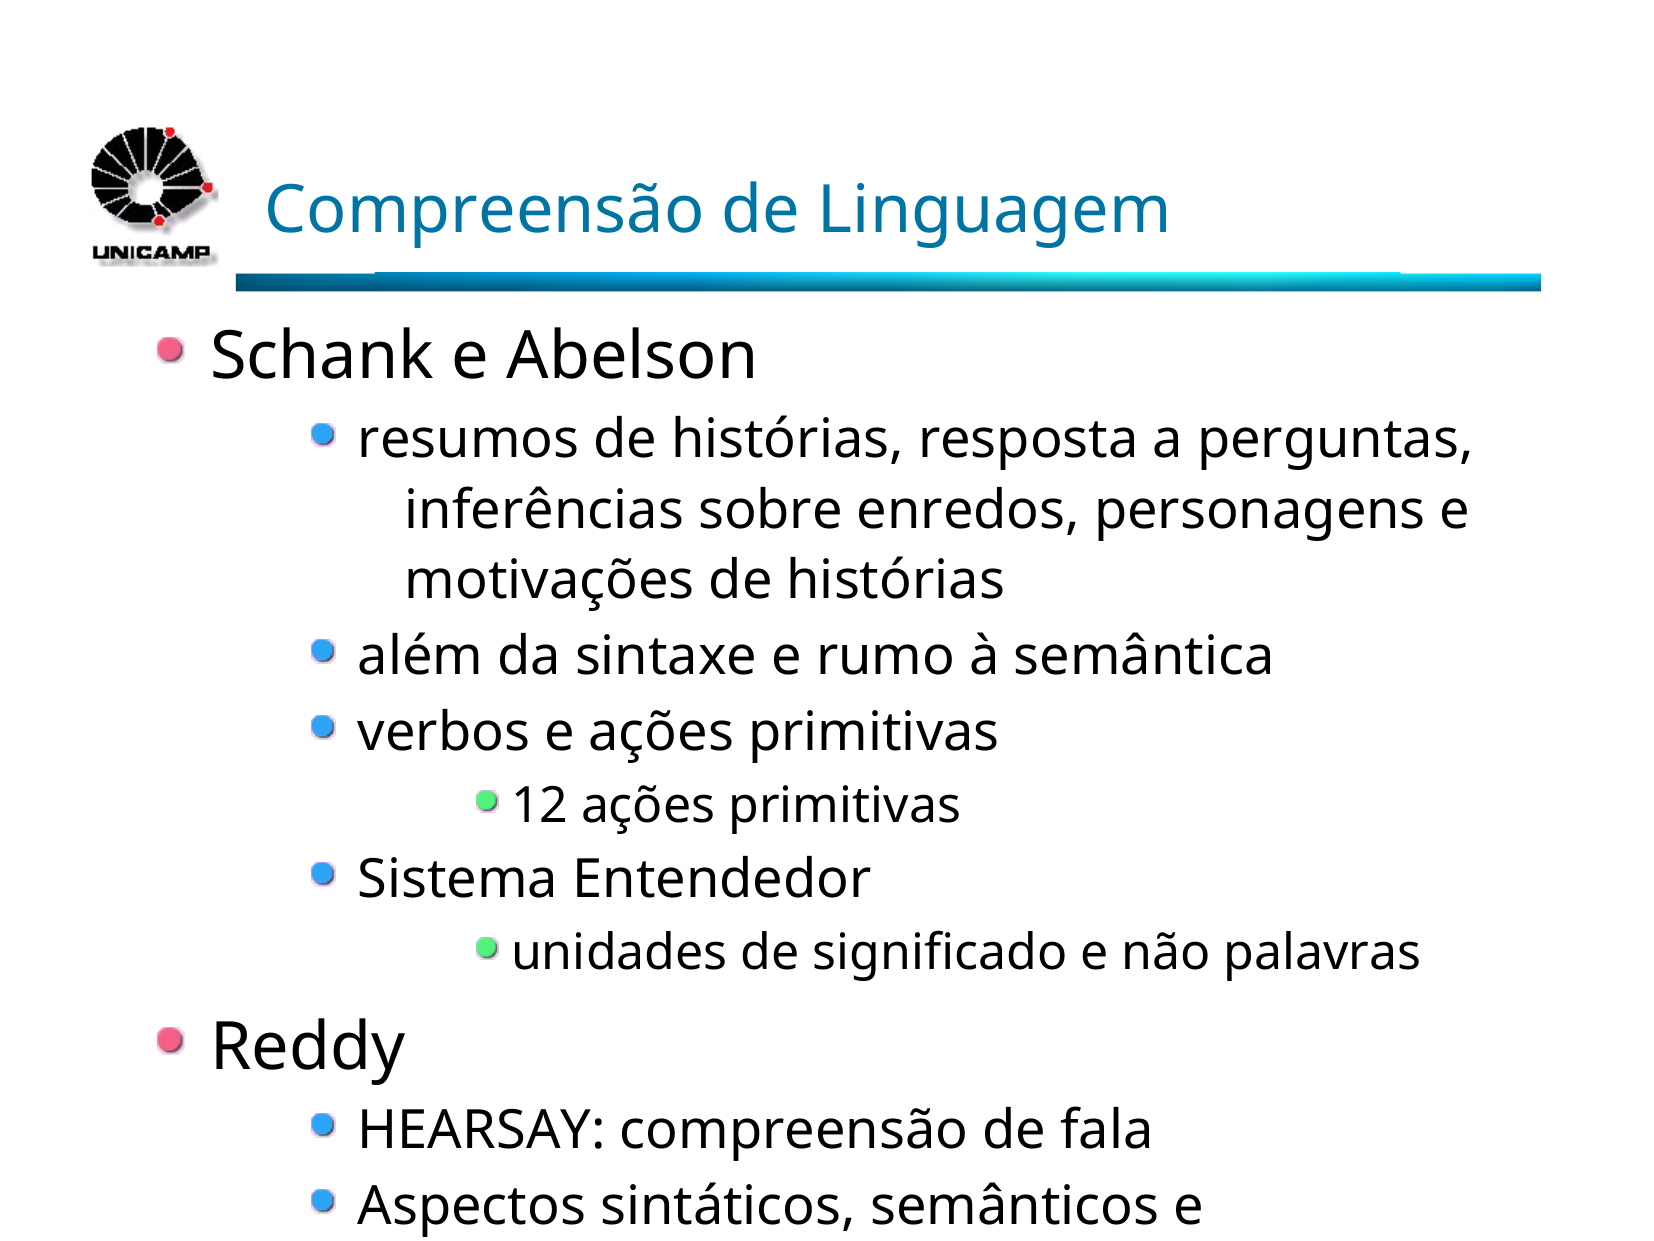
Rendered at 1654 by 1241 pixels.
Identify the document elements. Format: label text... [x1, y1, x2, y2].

list Schank e Abelson resumos de histórias, resposta a perguntas, inferências sobre enredos, personagens e motivações de histórias além da sintaxe e rumo à semântica verbos e ações primitivas 12 ações primitivas Sistema Entendedor unidades de significado e não palavras Reddy HEARSAY: compreensão de fala Aspectos sintáticos, semânticos e pragmáticos [121, 309, 1534, 1182]
title Compreensão de Linguagem [264, 42, 1534, 250]
picture [125, 272, 1654, 295]
picture [310, 1188, 337, 1215]
